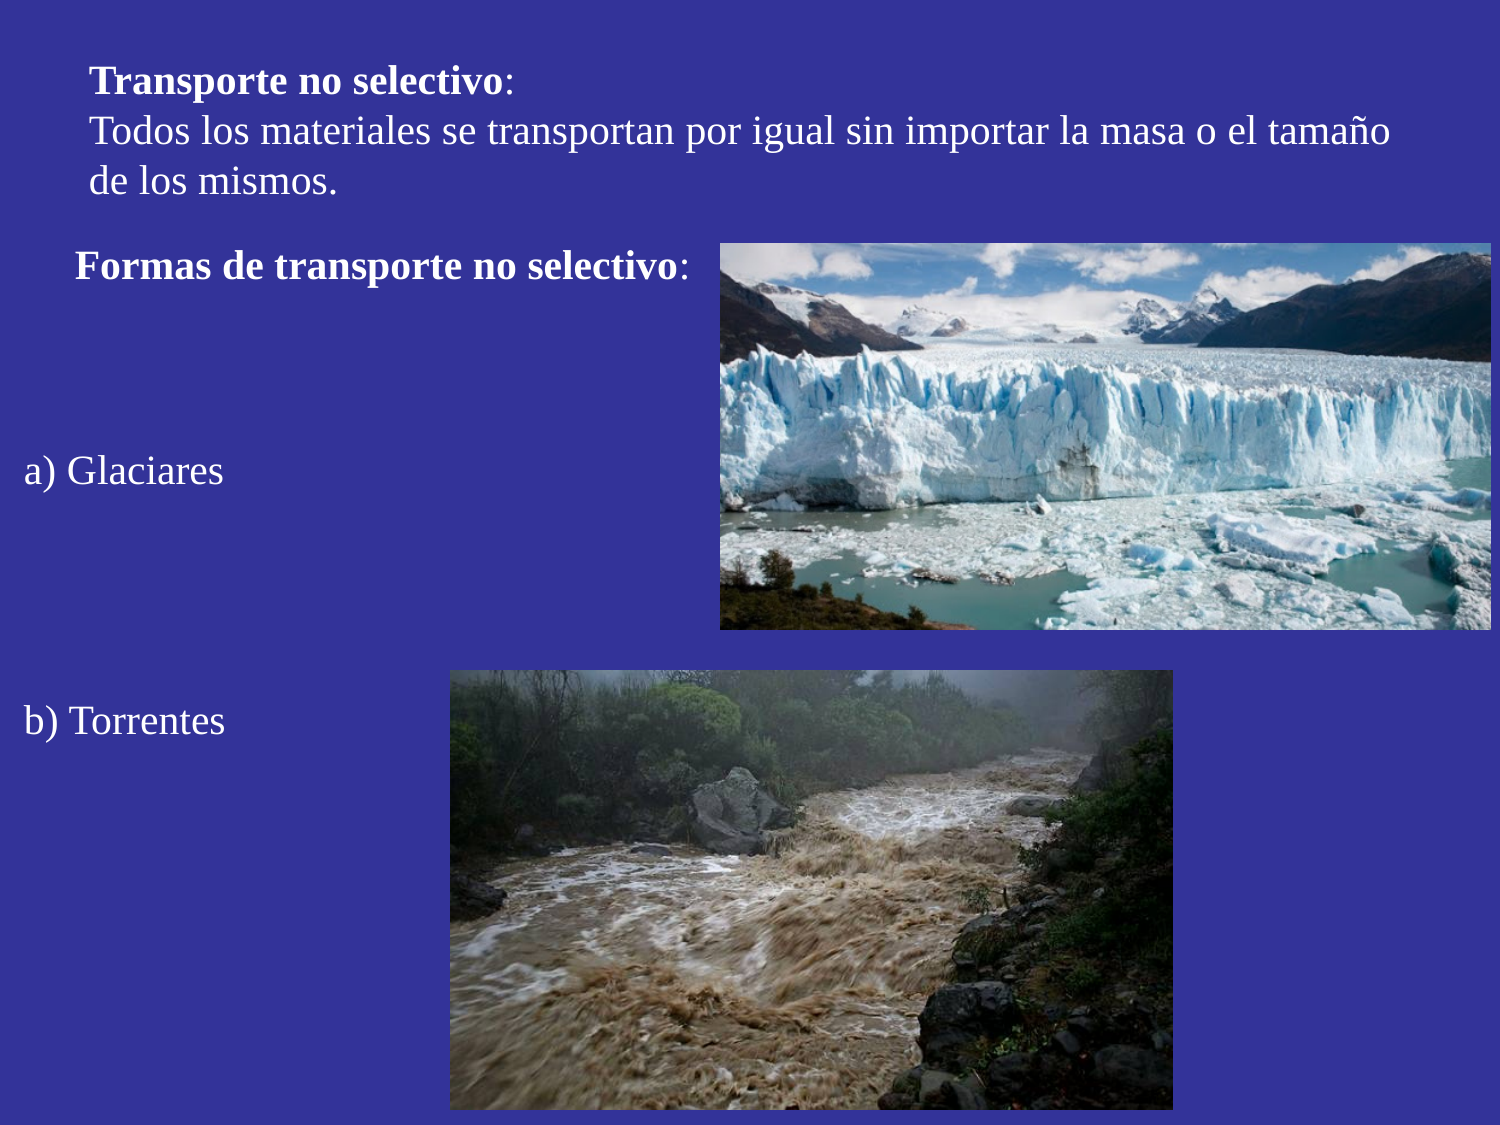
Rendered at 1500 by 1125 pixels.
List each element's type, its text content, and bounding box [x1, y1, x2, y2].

picture [720, 243, 1491, 631]
picture [450, 670, 1173, 1111]
text_box Formas de transporte no selectivo: [60, 230, 781, 346]
text_box Transporte no selectivo: Todos los materiales se transportan por igual sin importar la masa o el tamaño de los mismos. [74, 45, 1411, 210]
text_box a) Glaciares b) Torrentes [9, 435, 256, 751]
